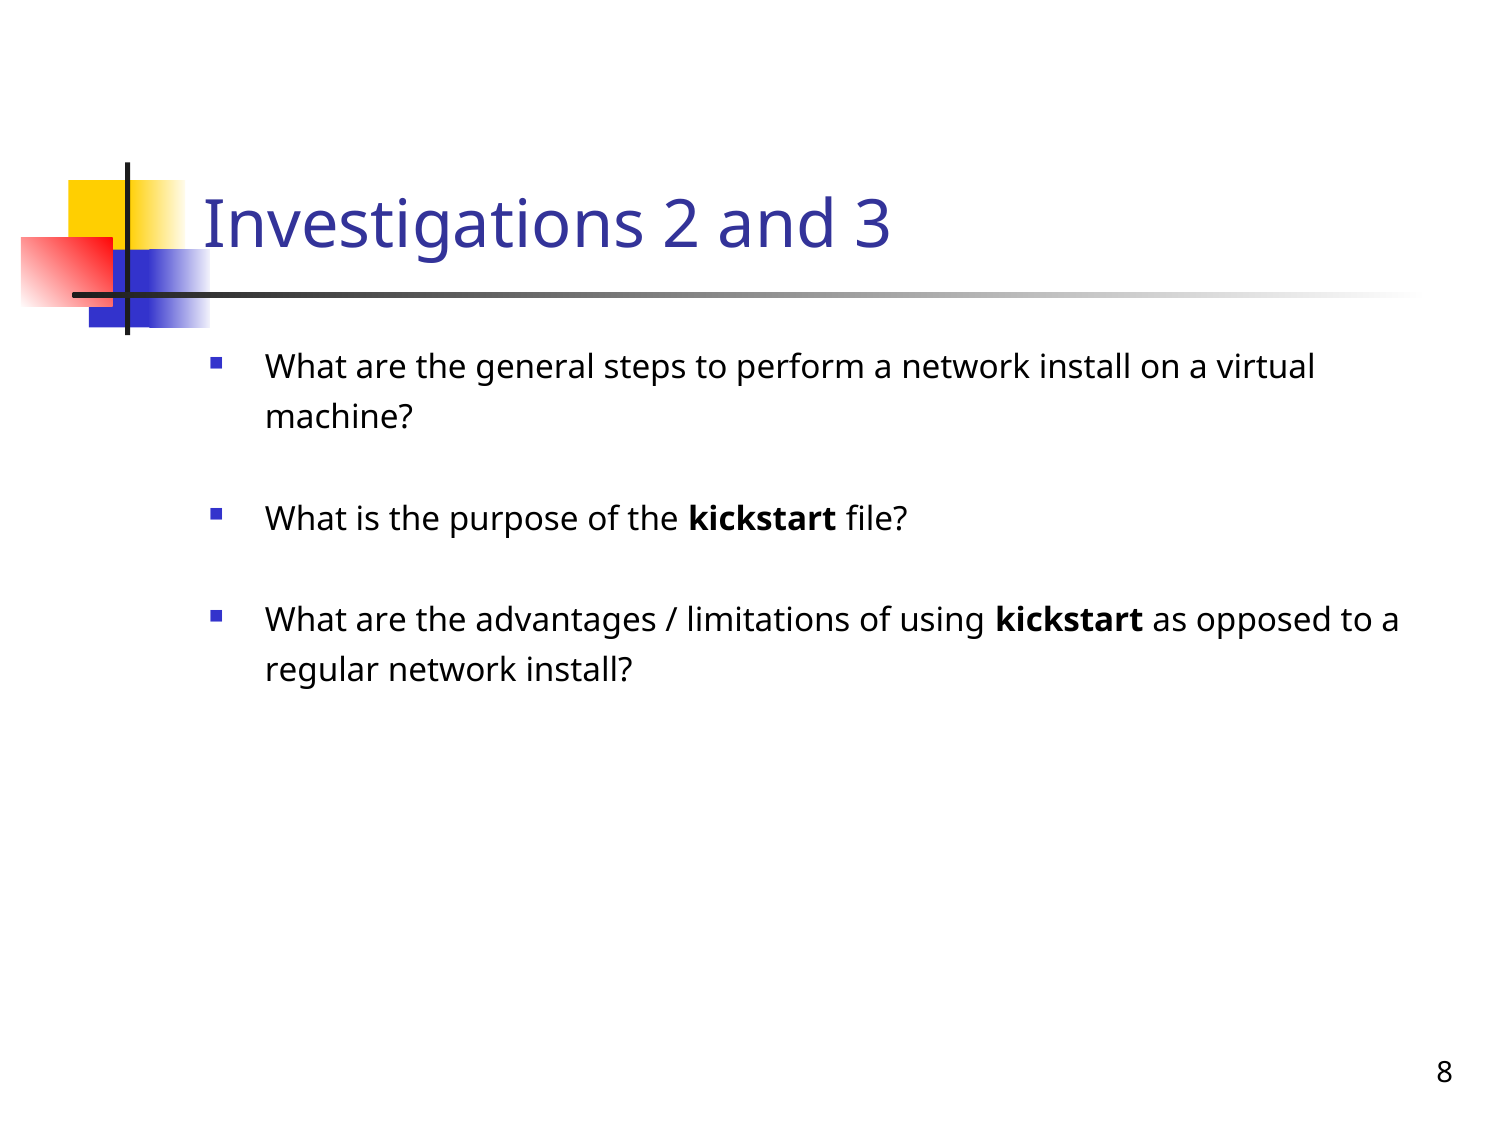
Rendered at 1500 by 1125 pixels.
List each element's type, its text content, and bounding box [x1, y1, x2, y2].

title Investigations 2 and 3 [188, 35, 1468, 276]
list What are the general steps to perform a network install on a virtual machine? What is the purpose of the kickstart file? What are the advantages / limitations of using kickstart as opposed to a regular network install? [193, 331, 1469, 1007]
